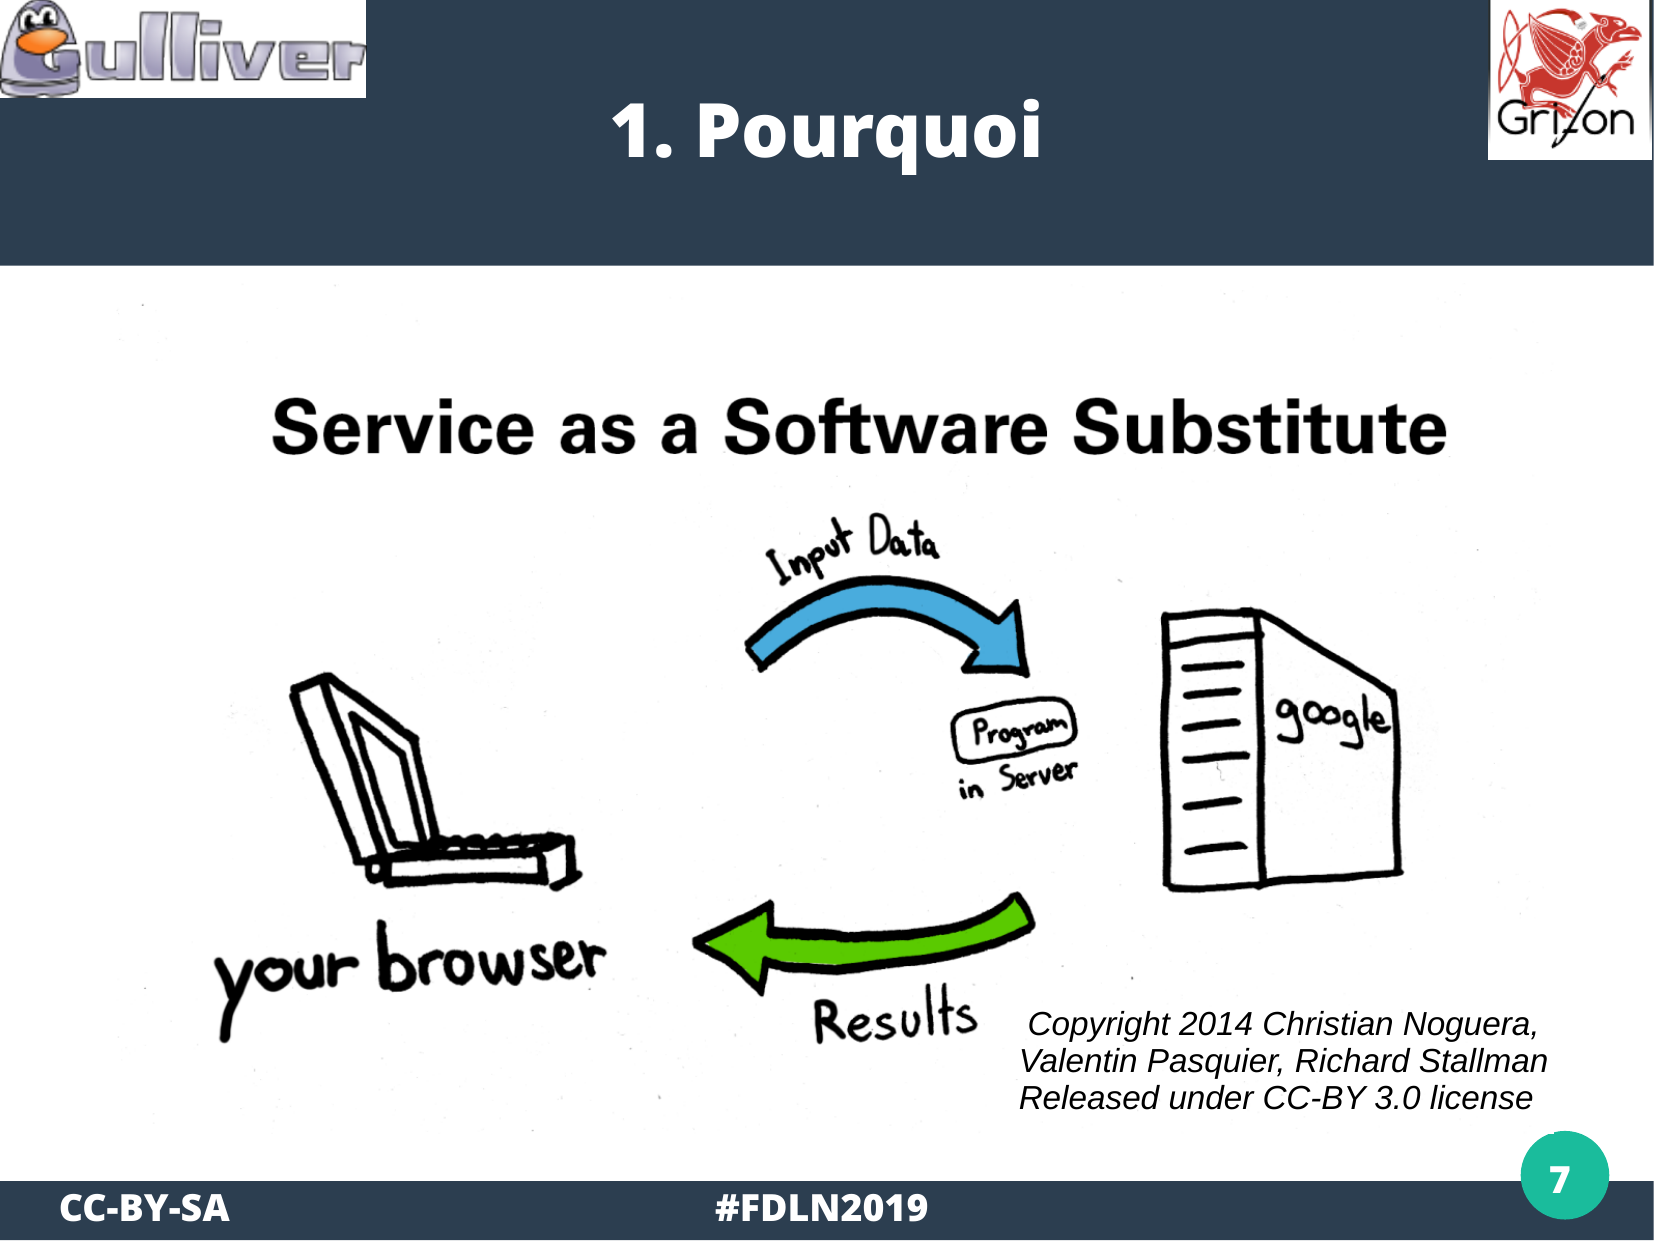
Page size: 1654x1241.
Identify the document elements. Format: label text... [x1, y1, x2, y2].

picture [0, 0, 367, 98]
title 1. Pourquoi [59, 49, 1595, 207]
picture [116, 283, 1554, 1134]
picture [1488, 0, 1652, 160]
text_box Copyright 2014 Christian Noguera, Valentin Pasquier, Richard Stallman Released under CC-BY 3.0 license [1003, 998, 1571, 1128]
